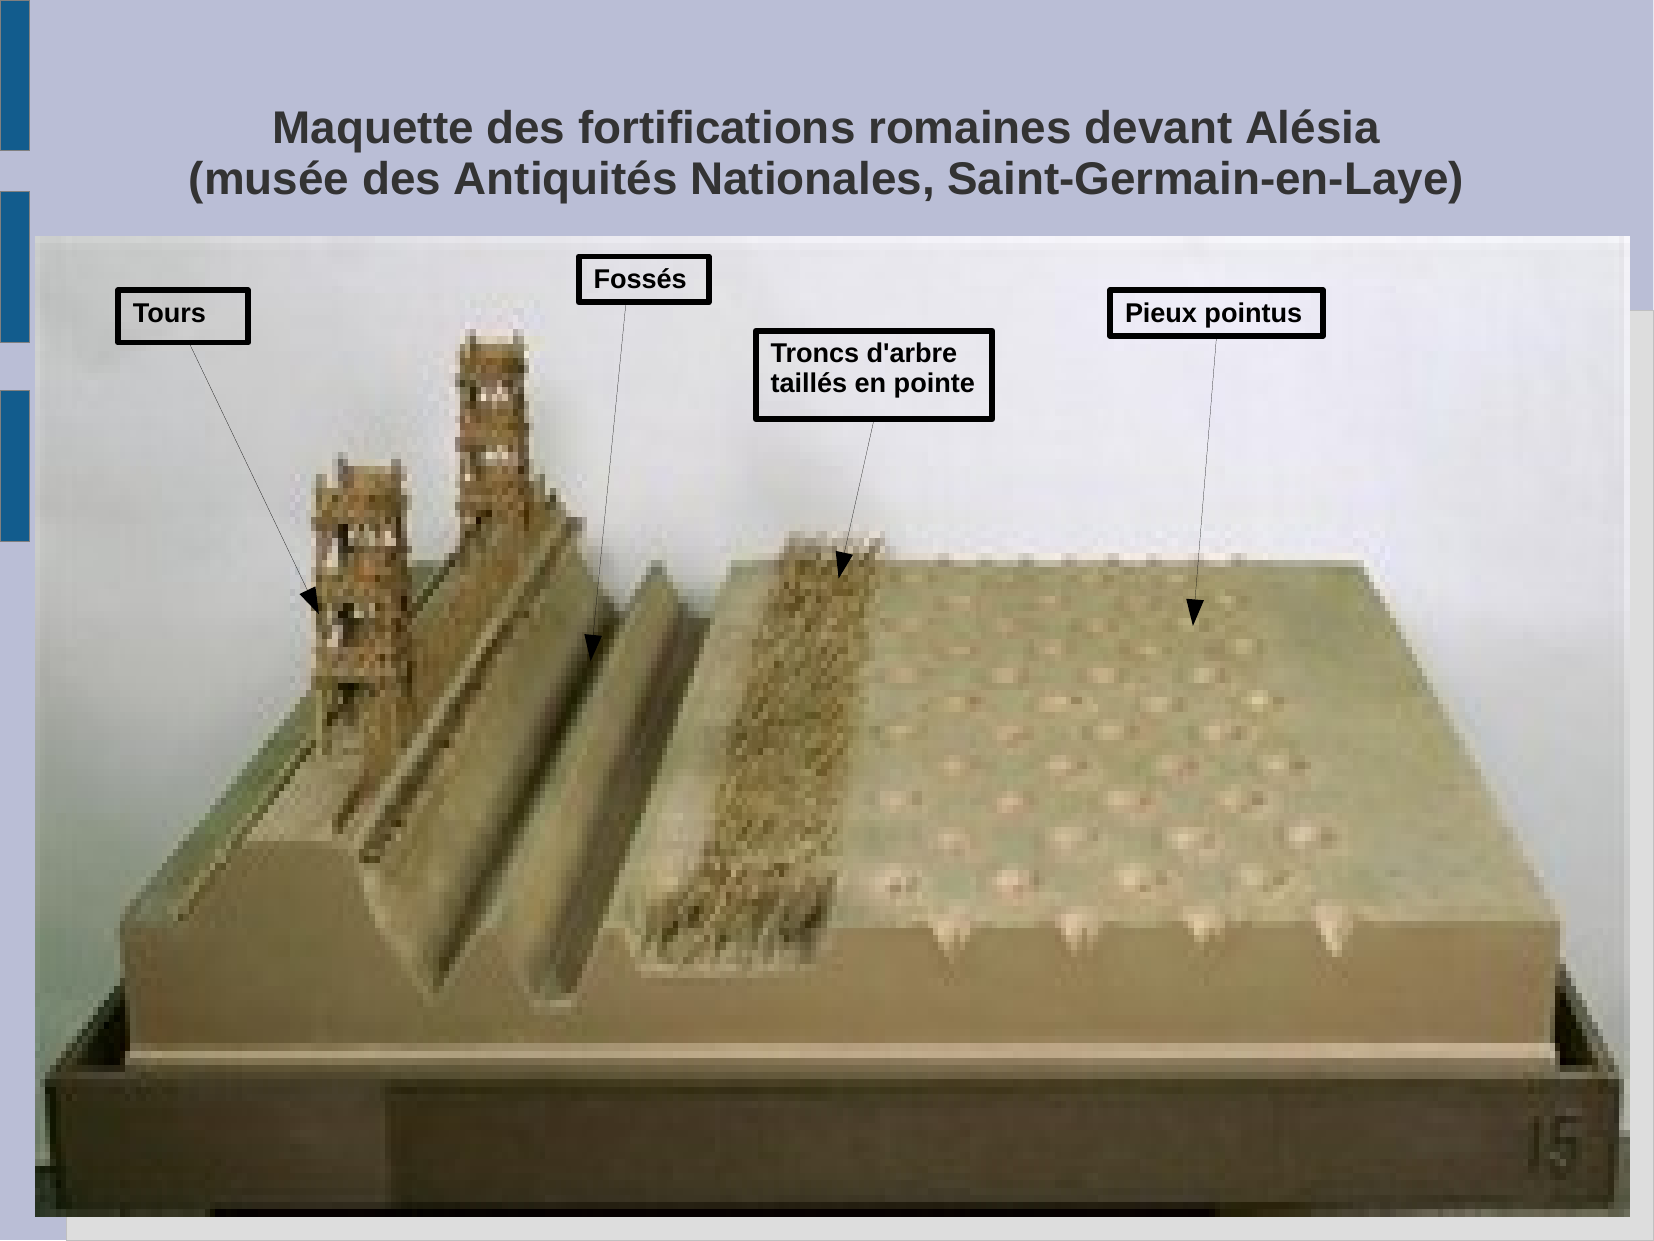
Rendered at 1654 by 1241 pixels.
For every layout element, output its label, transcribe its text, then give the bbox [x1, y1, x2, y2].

text_box Tours [121, 293, 237, 337]
text_box Fossés [582, 259, 706, 299]
text_box Troncs d'arbre taillés en pointe [759, 334, 989, 416]
text_box Pieux pointus [1113, 293, 1320, 333]
picture [35, 236, 1630, 1217]
title Maquette des fortifications romaines devant Alésia (musée des Antiquités Nationales, Saint-Germain-en-Laye) [82, 49, 1571, 236]
